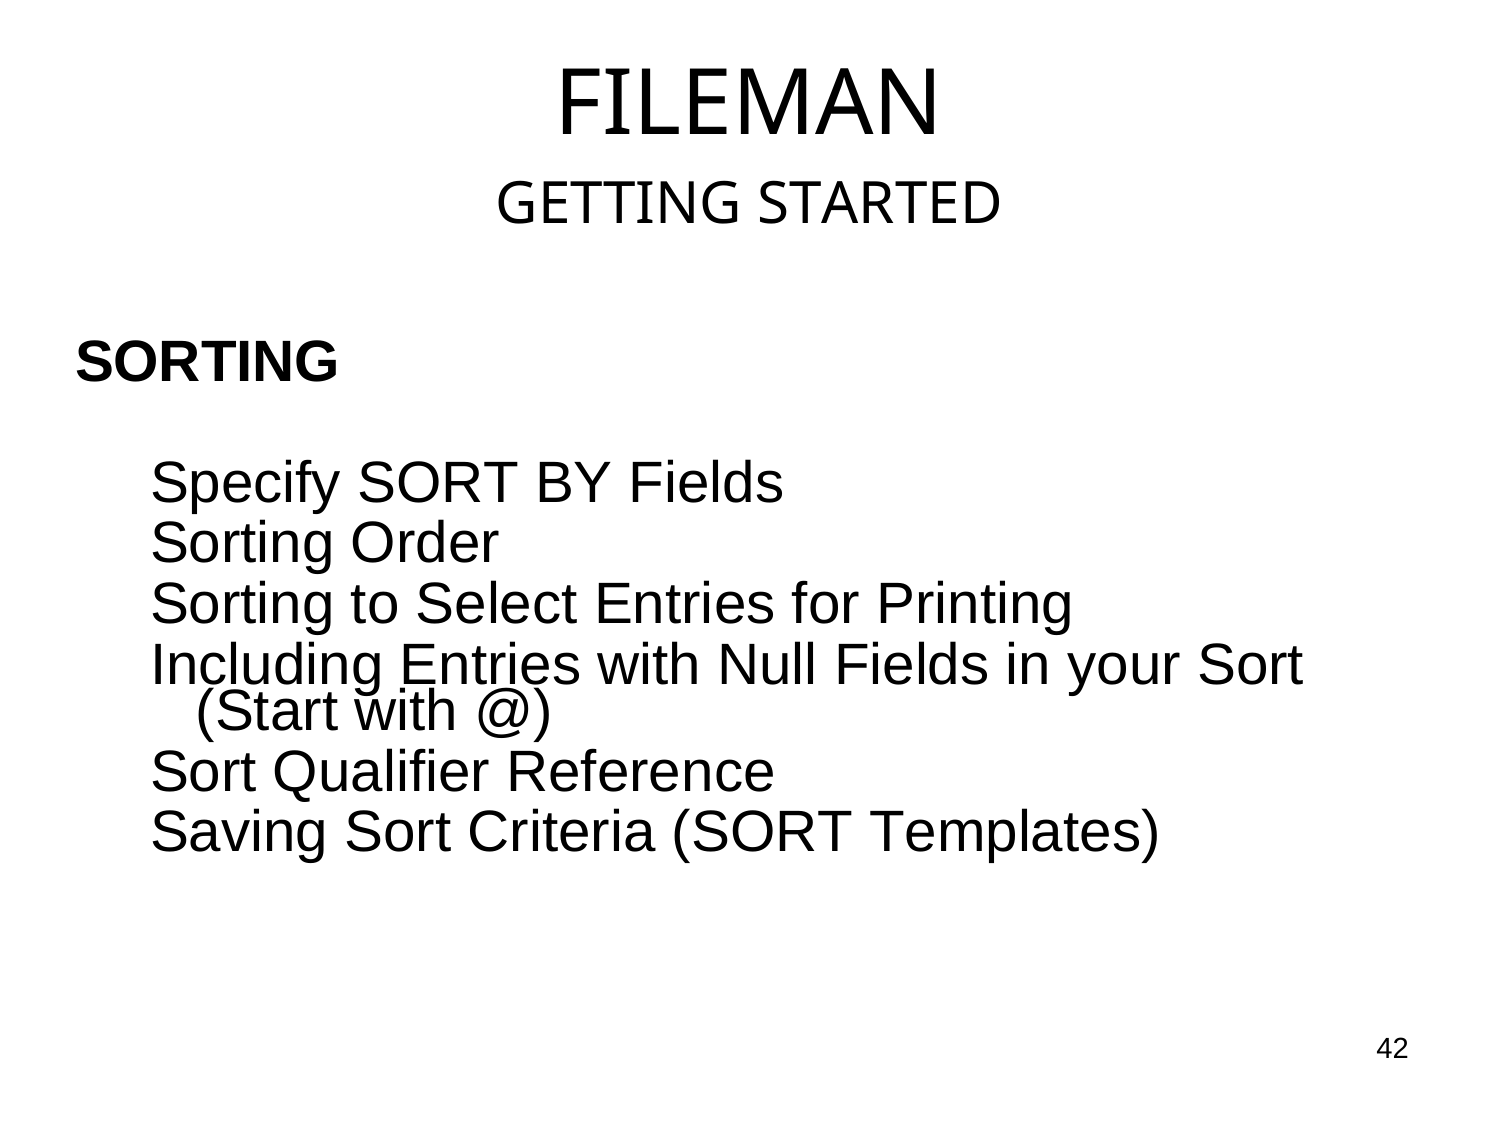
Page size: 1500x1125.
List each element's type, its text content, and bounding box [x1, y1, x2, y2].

list SORTING Specify SORT BY Fields Sorting Order Sorting to Select Entries for Printing Including Entries with Null Fields in your Sort (Start with @) Sort Qualifier Reference Saving Sort Criteria (SORT Templates) [75, 262, 1424, 991]
title FILEMAN GETTING STARTED [75, 32, 1424, 245]
